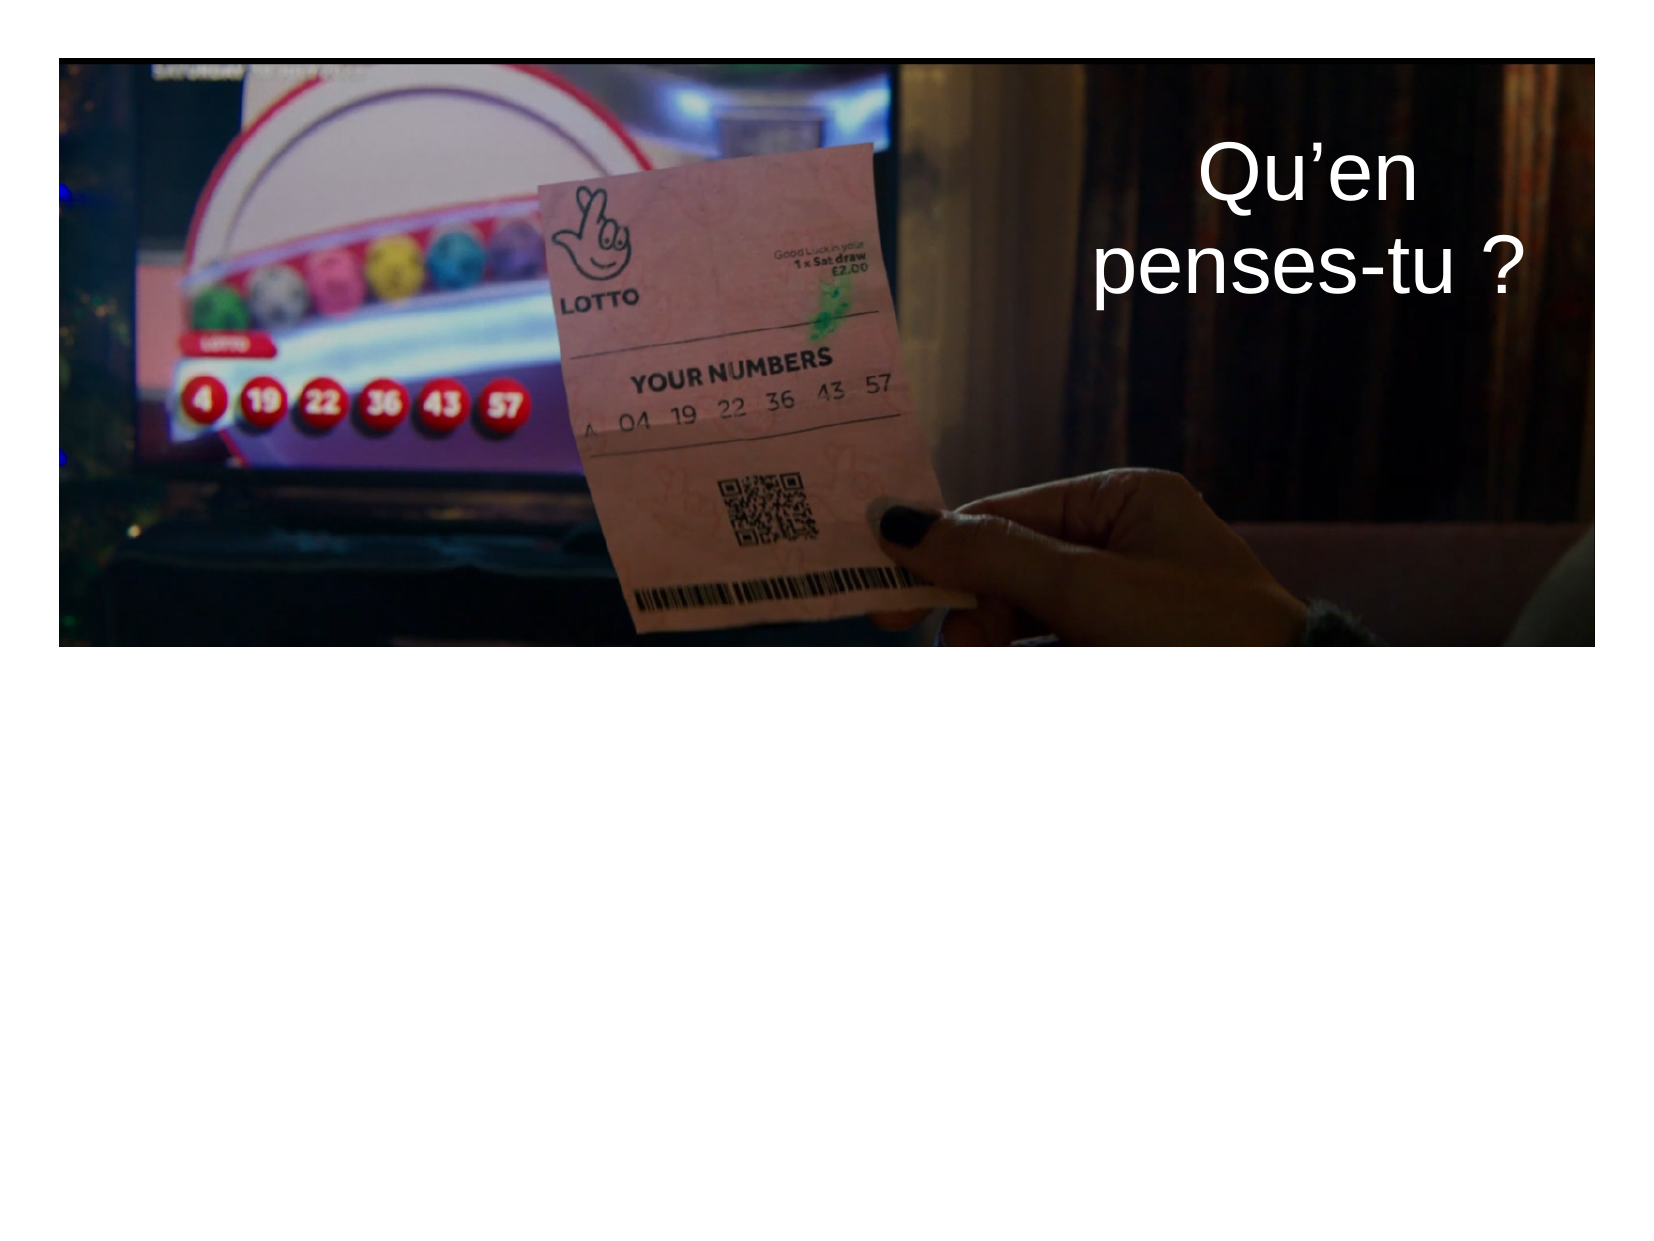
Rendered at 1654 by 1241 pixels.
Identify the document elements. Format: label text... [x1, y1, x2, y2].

picture [59, 58, 1595, 647]
text_box Qu’en penses-tu ? [1062, 118, 1555, 443]
